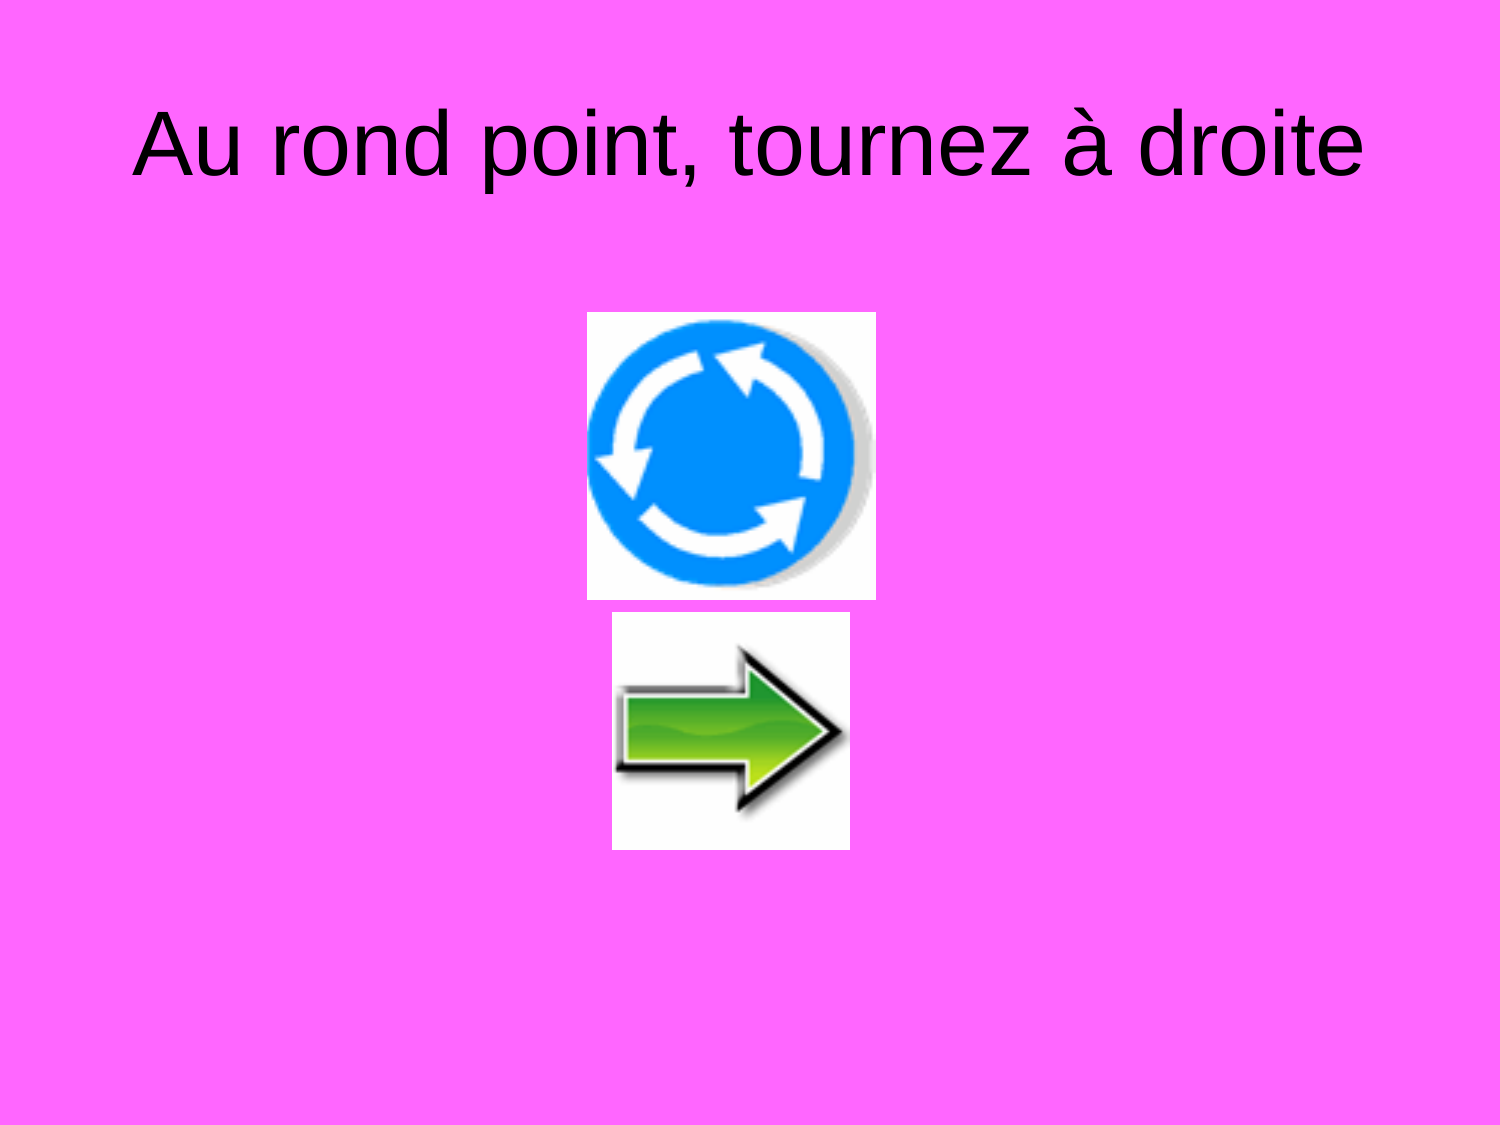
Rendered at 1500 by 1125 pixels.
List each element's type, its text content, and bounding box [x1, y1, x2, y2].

picture [612, 612, 850, 850]
picture [587, 312, 876, 601]
title Au rond point, tournez à droite [75, 45, 1426, 233]
